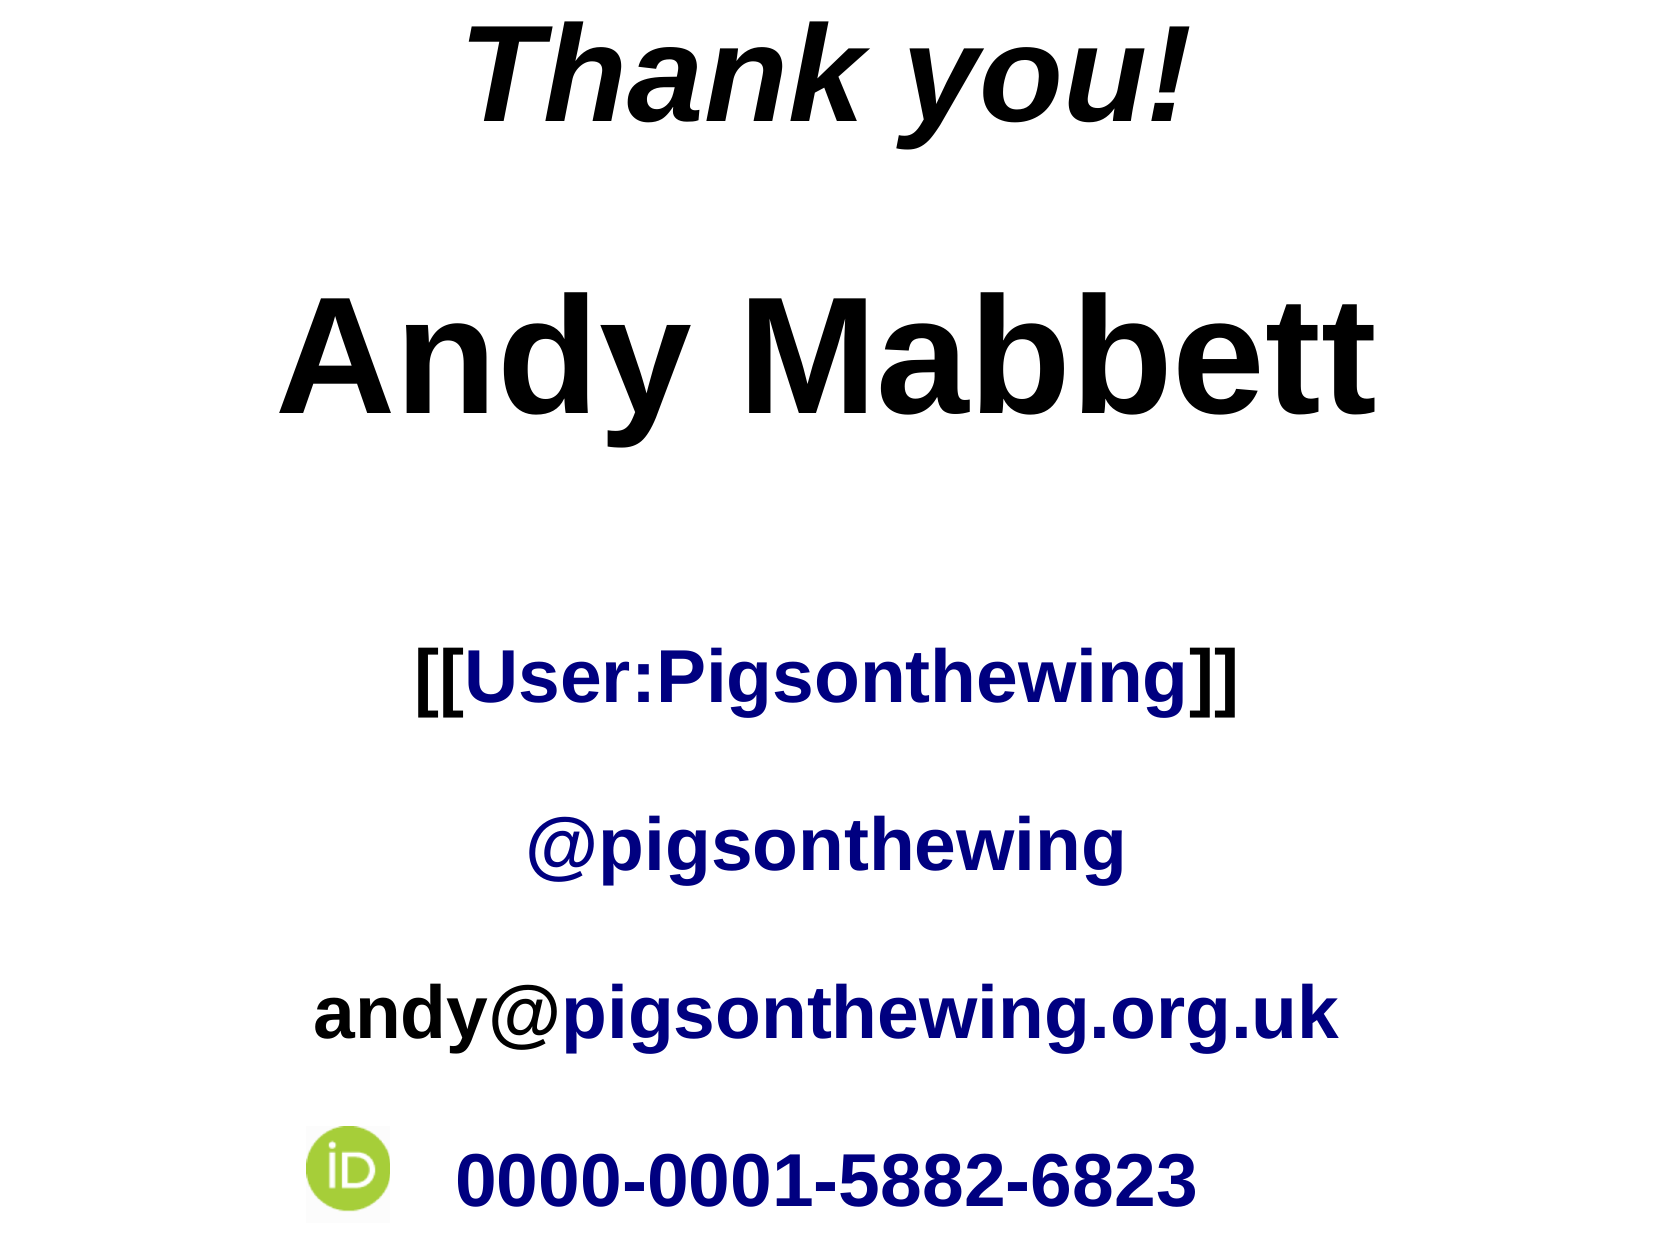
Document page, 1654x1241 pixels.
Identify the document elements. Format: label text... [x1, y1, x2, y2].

picture [306, 1126, 390, 1223]
subtitle Thank you! Andy Mabbett [[User:Pigsonthewing]] @pigsonthewing andy@pigsonthewing.org.uk 0000-0001-5882-6823 [82, 0, 1571, 1223]
